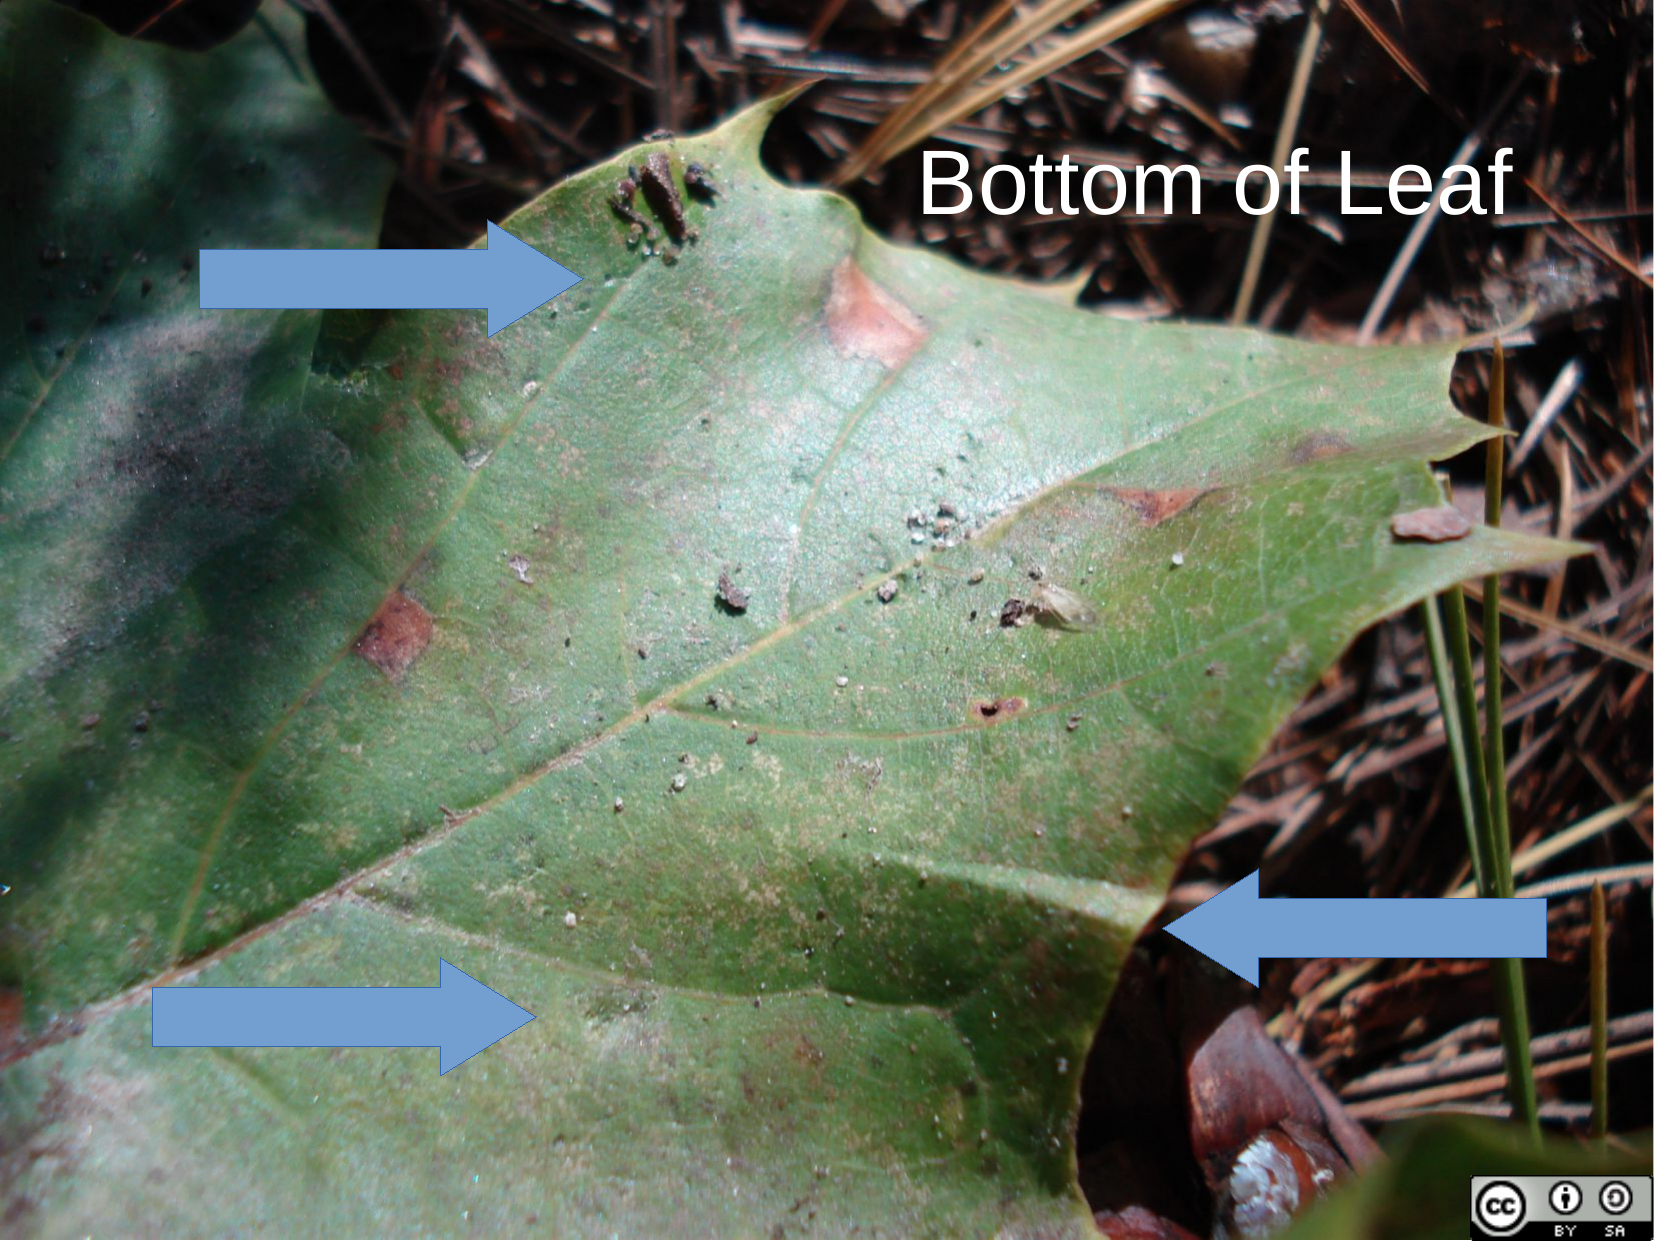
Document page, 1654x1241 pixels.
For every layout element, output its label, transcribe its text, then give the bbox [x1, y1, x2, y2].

picture [0, 0, 1654, 1241]
text_box [199, 219, 584, 338]
title Bottom of Leaf [777, 86, 1654, 279]
text_box [1162, 868, 1547, 988]
text_box [152, 957, 537, 1076]
